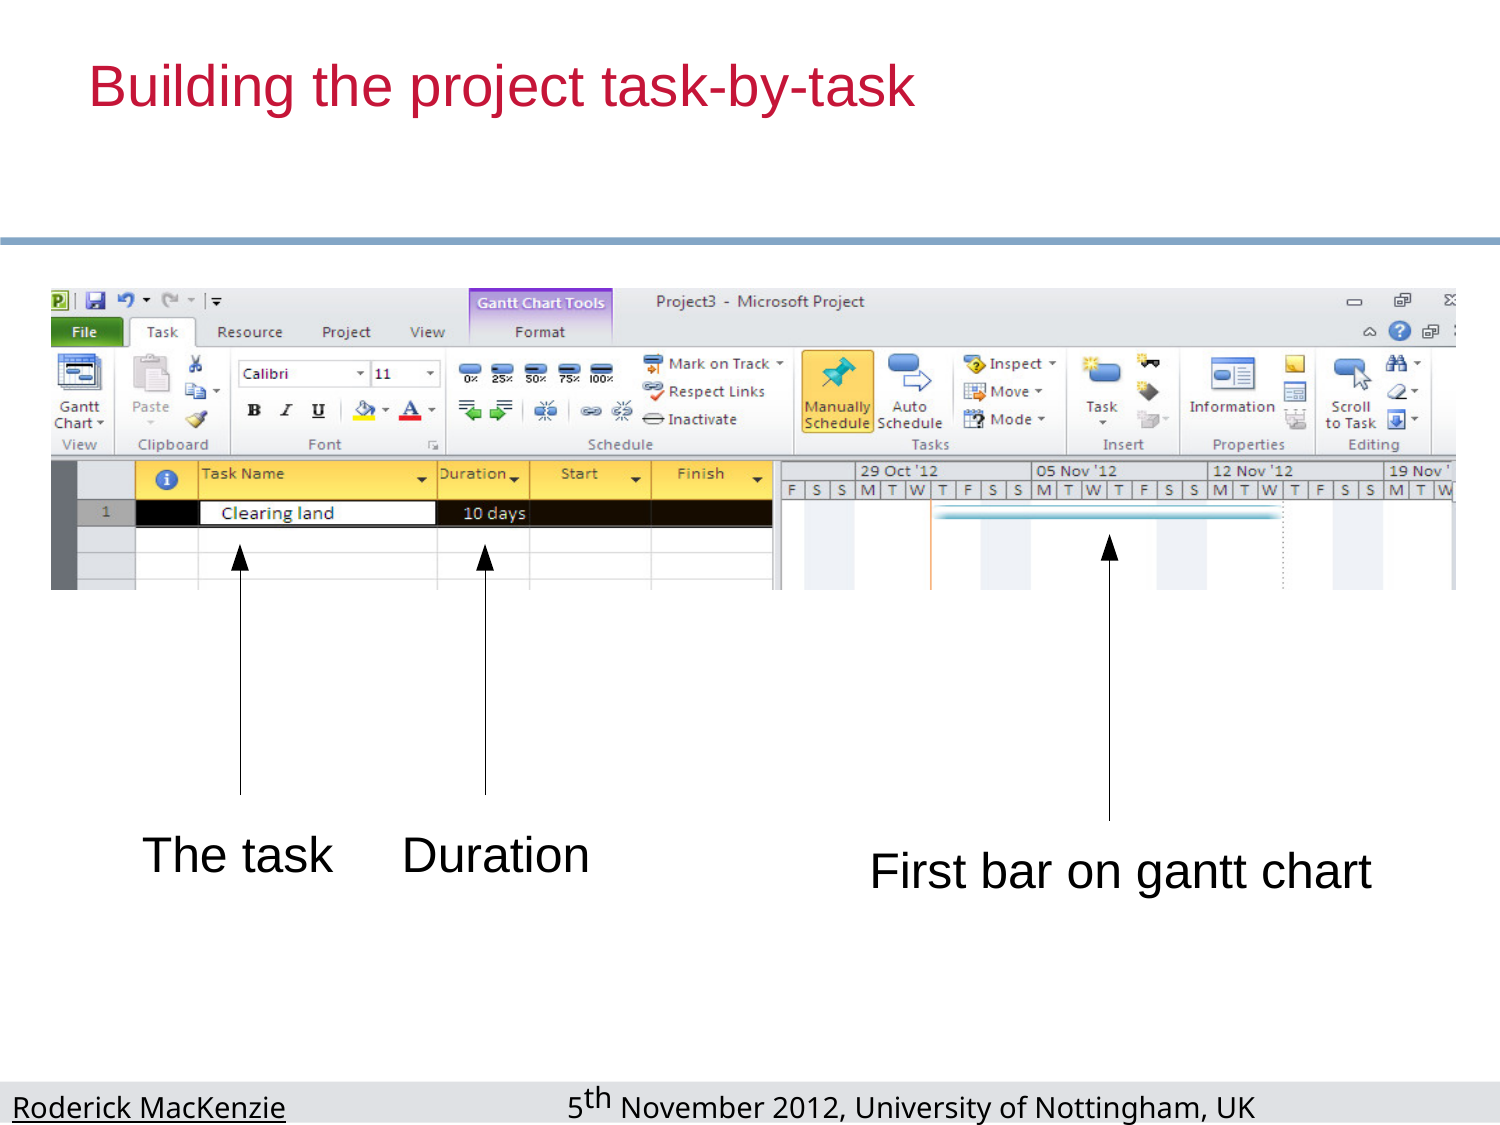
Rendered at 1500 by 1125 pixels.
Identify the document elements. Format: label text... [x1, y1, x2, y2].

title Building the project task-by-task [73, 33, 1312, 139]
text_box Duration [386, 815, 606, 890]
text_box The task [127, 814, 349, 890]
picture [51, 288, 1456, 590]
text_box First bar on gantt chart [854, 830, 1388, 906]
